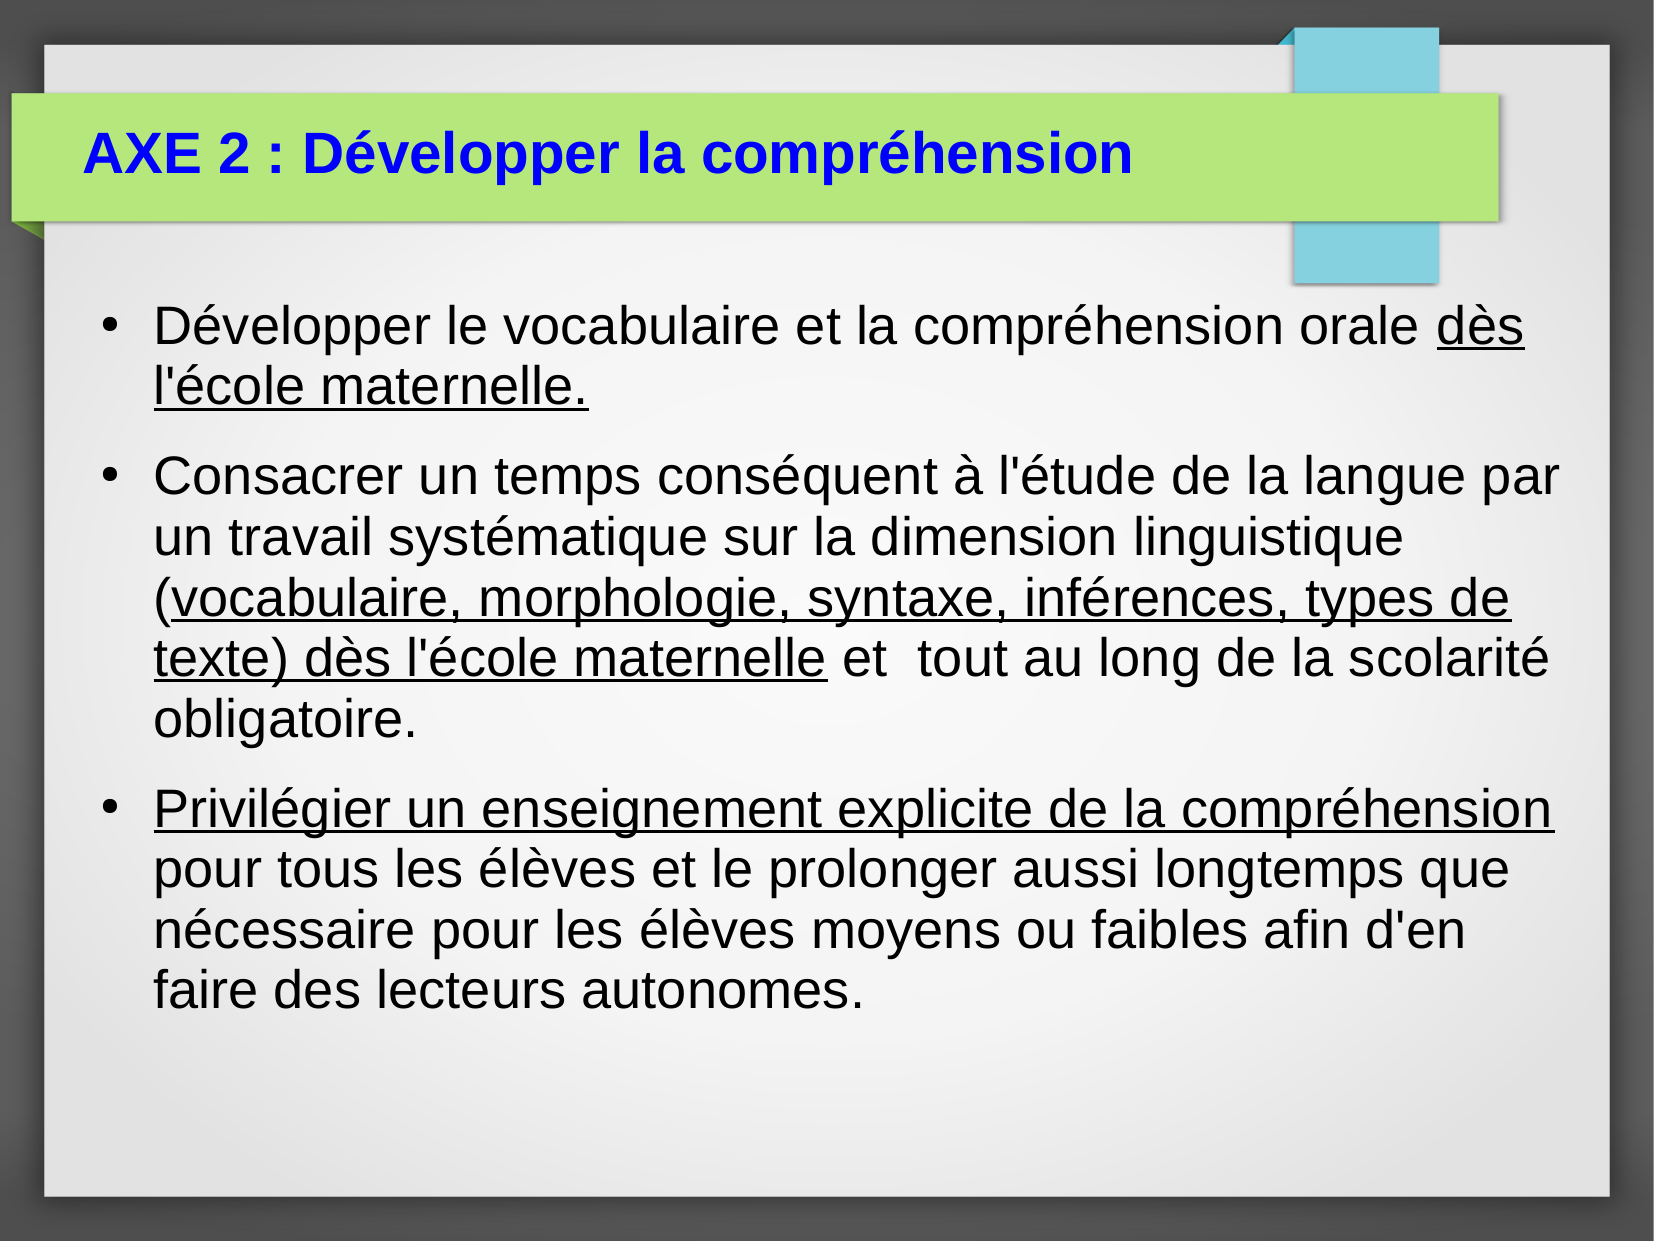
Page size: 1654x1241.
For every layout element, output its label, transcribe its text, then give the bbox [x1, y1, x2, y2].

list Développer le vocabulaire et la compréhension orale dès l'école maternelle. Consacrer un temps conséquent à l'étude de la langue par un travail systématique sur la dimension linguistique (vocabulaire, morphologie, syntaxe, inférences, types de texte) dès l'école maternelle et tout au long de la scolarité obligatoire. Privilégier un enseignement explicite de la compréhension pour tous les élèves et le prolonger aussi longtemps que nécessaire pour les élèves moyens ou faibles afin d'en faire des lecteurs autonomes. [82, 295, 1571, 1015]
picture [0, 0, 1654, 1241]
title AXE 2 : Développer la compréhension [82, 94, 1264, 213]
